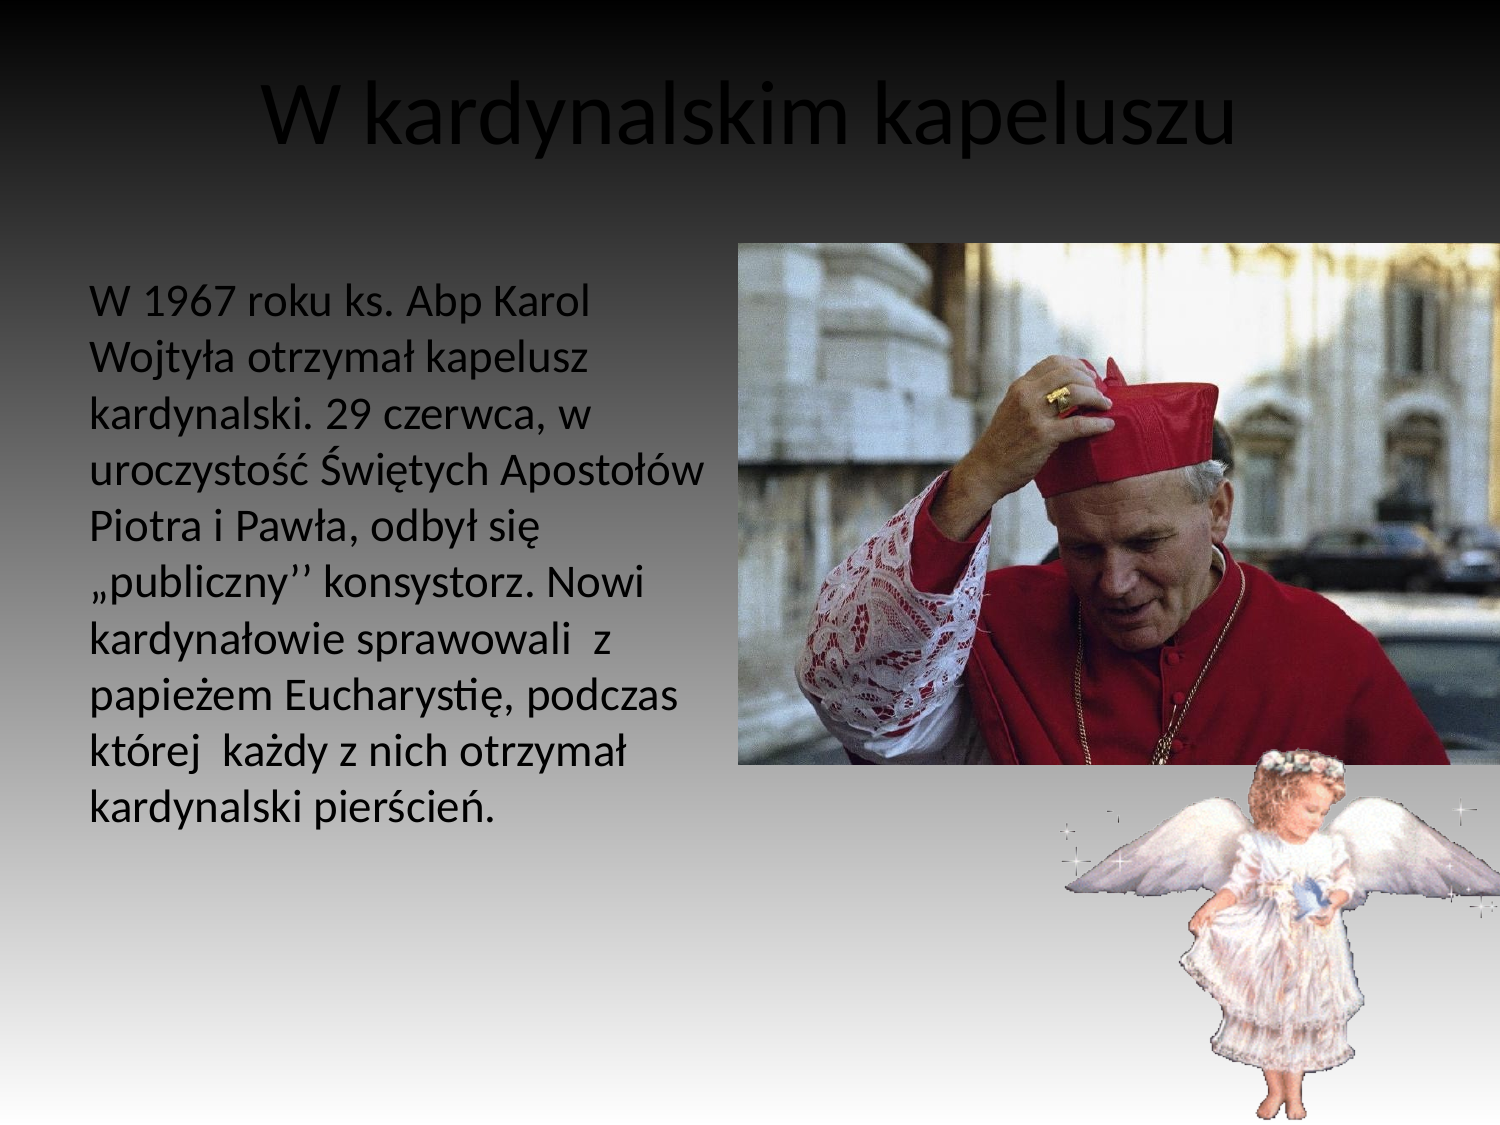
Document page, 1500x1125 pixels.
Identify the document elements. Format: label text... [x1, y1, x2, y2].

list W 1967 roku ks. Abp Karol Wojtyła otrzymał kapelusz kardynalski. 29 czerwca, w uroczystość Świętych Apostołów Piotra i Pawła, odbył się „publiczny’’ konsystorz. Nowi kardynałowie sprawowali z papieżem Eucharystię, podczas której każdy z nich otrzymał kardynalski pierścień. [75, 262, 738, 1005]
picture [738, 243, 1500, 1125]
title W kardynalskim kapeluszu [75, 45, 1425, 233]
